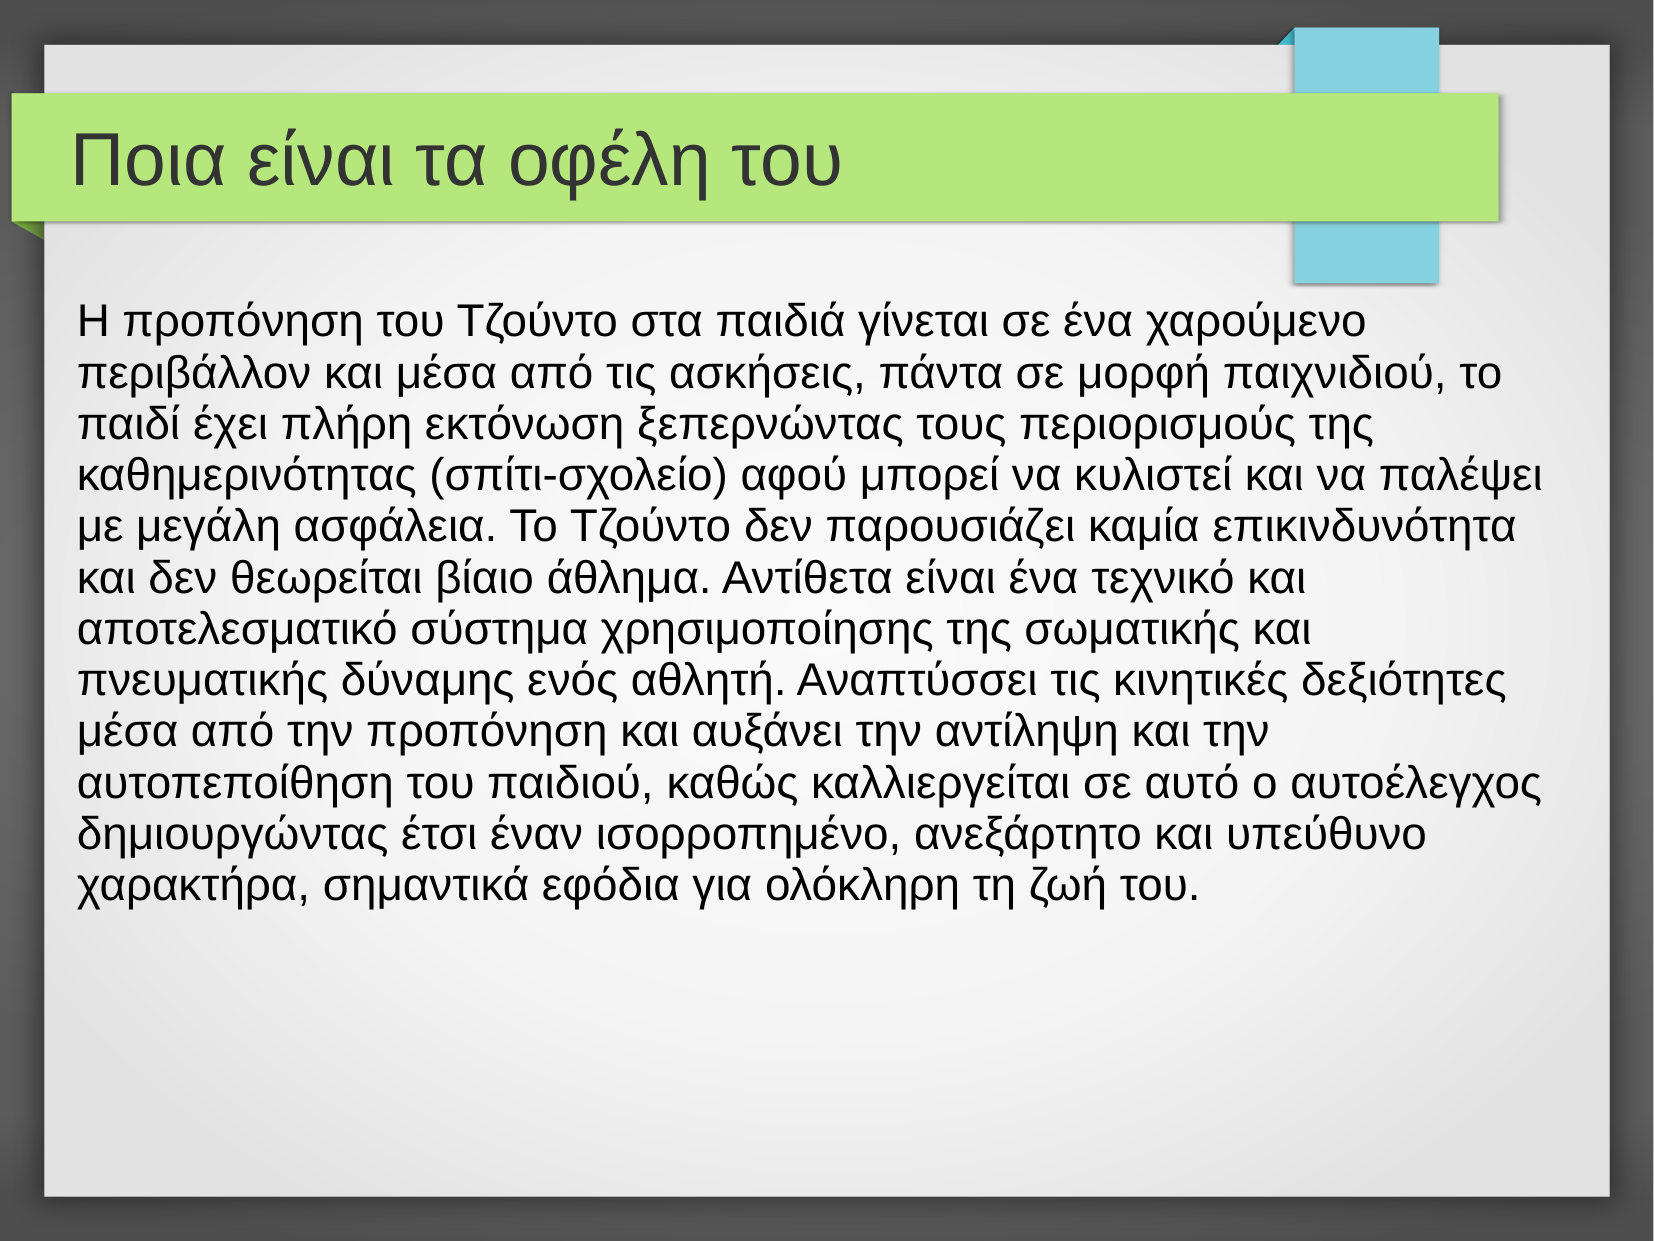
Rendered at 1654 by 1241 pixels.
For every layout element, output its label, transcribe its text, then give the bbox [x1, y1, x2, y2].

list Η προπόνηση του Τζούντο στα παιδιά γίνεται σε ένα χαρούμενο περιβάλλον και μέσα από τις ασκήσεις, πάντα σε μορφή παιχνιδιού, το παιδί έχει πλήρη εκτόνωση ξεπερνώντας τους περιορισμούς της καθημερινότητας (σπίτι-σχολείο) αφού μπορεί να κυλιστεί και να παλέψει με μεγάλη ασφάλεια. Το Τζούντο δεν παρουσιάζει καμία επικινδυνότητα και δεν θεωρείται βίαιο άθλημα. Αντίθετα είναι ένα τεχνικό και αποτελεσματικό σύστημα χρησιμοποίησης της σωματικής και πνευματικής δύναμης ενός αθλητή. Αναπτύσσει τις κινητικές δεξιότητες μέσα από την προπόνηση και αυξάνει την αντίληψη και την αυτοπεποίθηση του παιδιού, καθώς καλλιεργείται σε αυτό ο αυτοέλεγχος δημιουργώντας έτσι έναν ισορροπημένο, ανεξάρτητο και υπεύθυνο χαρακτήρα, σημαντικά εφόδια για ολόκληρη τη ζωή του. [76, 295, 1565, 1015]
title Ποια είναι τα οφέλη του [70, 106, 1229, 213]
picture [0, 0, 1654, 1241]
